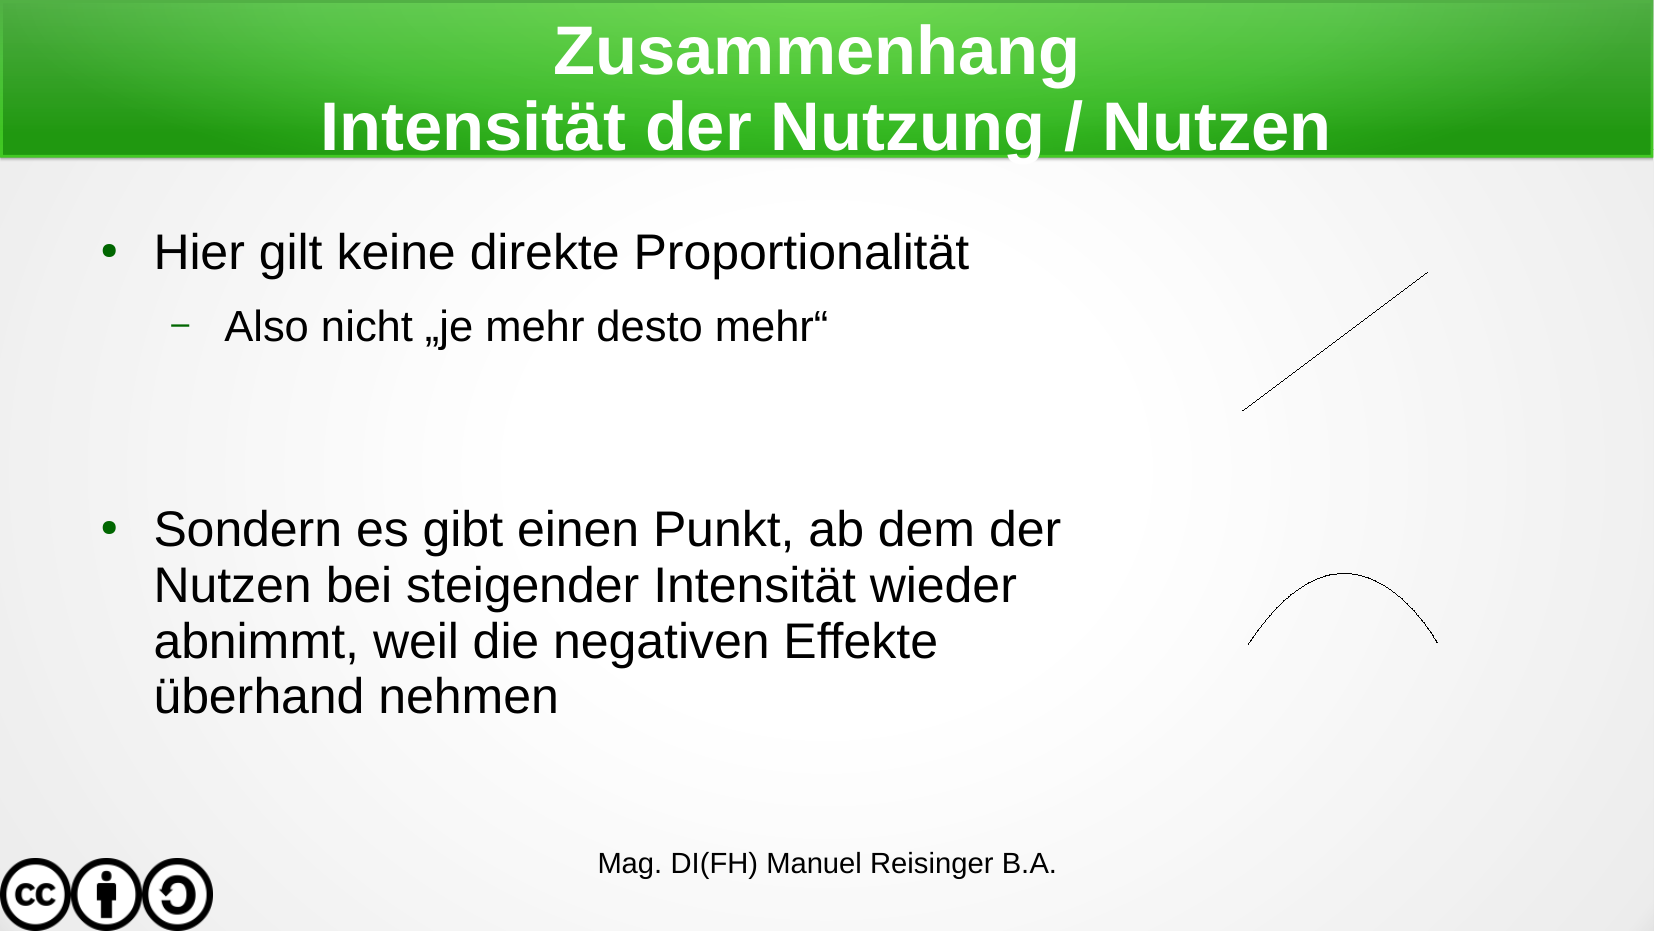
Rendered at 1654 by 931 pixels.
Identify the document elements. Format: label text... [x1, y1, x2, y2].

list Hier gilt keine direkte Proportionalität Also nicht „je mehr desto mehr“ Sondern es gibt einen Punkt, ab dem der Nutzen bei steigender Intensität wieder abnimmt, weil die negativen Effekte überhand nehmen [82, 224, 1154, 764]
picture [0, 858, 213, 931]
title Zusammenhang Intensität der Nutzung / Nutzen [82, 11, 1571, 166]
